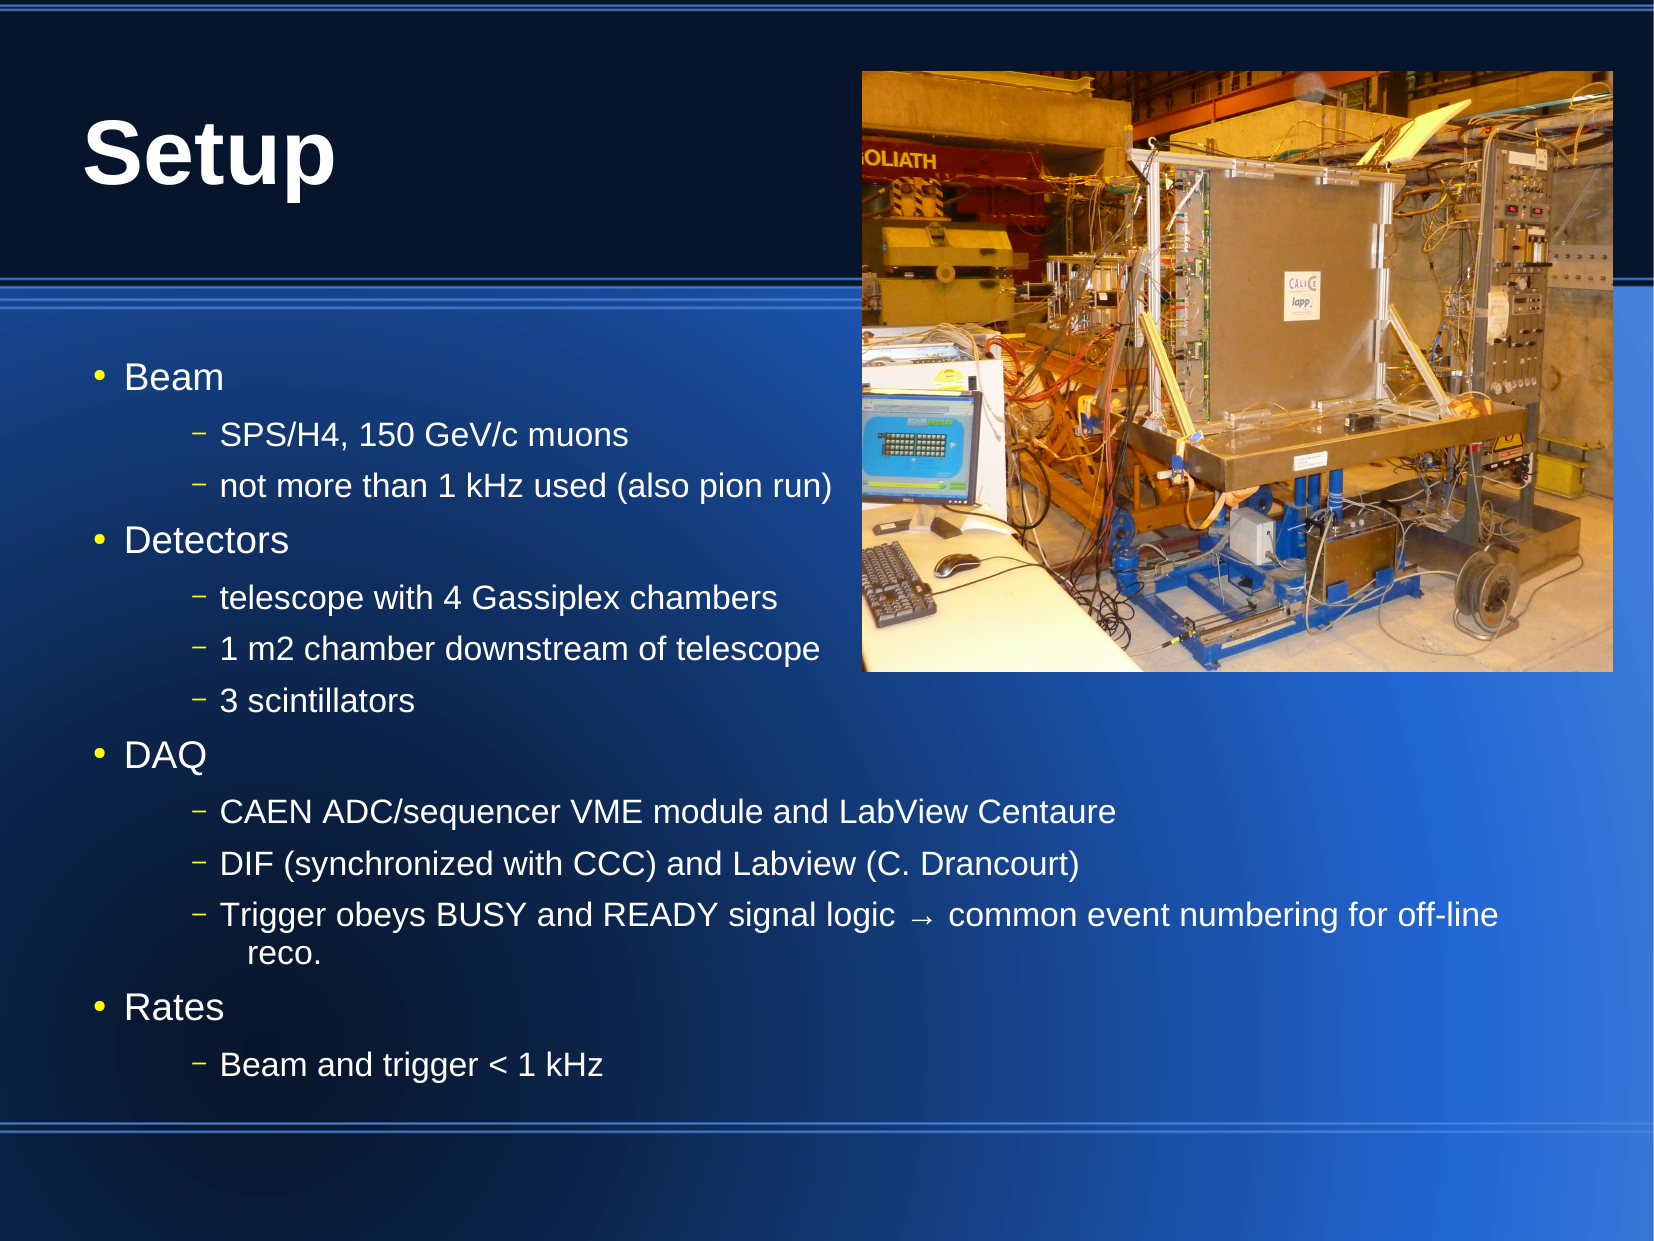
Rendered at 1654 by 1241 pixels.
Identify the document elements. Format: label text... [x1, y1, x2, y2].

picture [0, 0, 1654, 1241]
title Setup [82, 49, 1571, 257]
list Beam SPS/H4, 150 GeV/c muons not more than 1 kHz used (also pion run) Detectors telescope with 4 Gassiplex chambers 1 m2 chamber downstream of telescope 3 scintillators DAQ CAEN ADC/sequencer VME module and LabView Centaure DIF (synchronized with CCC) and Labview (C. Drancourt) Trigger obeys BUSY and READY signal logic → common event numbering for off-line reco. Rates Beam and trigger < 1 kHz [82, 355, 1571, 1088]
